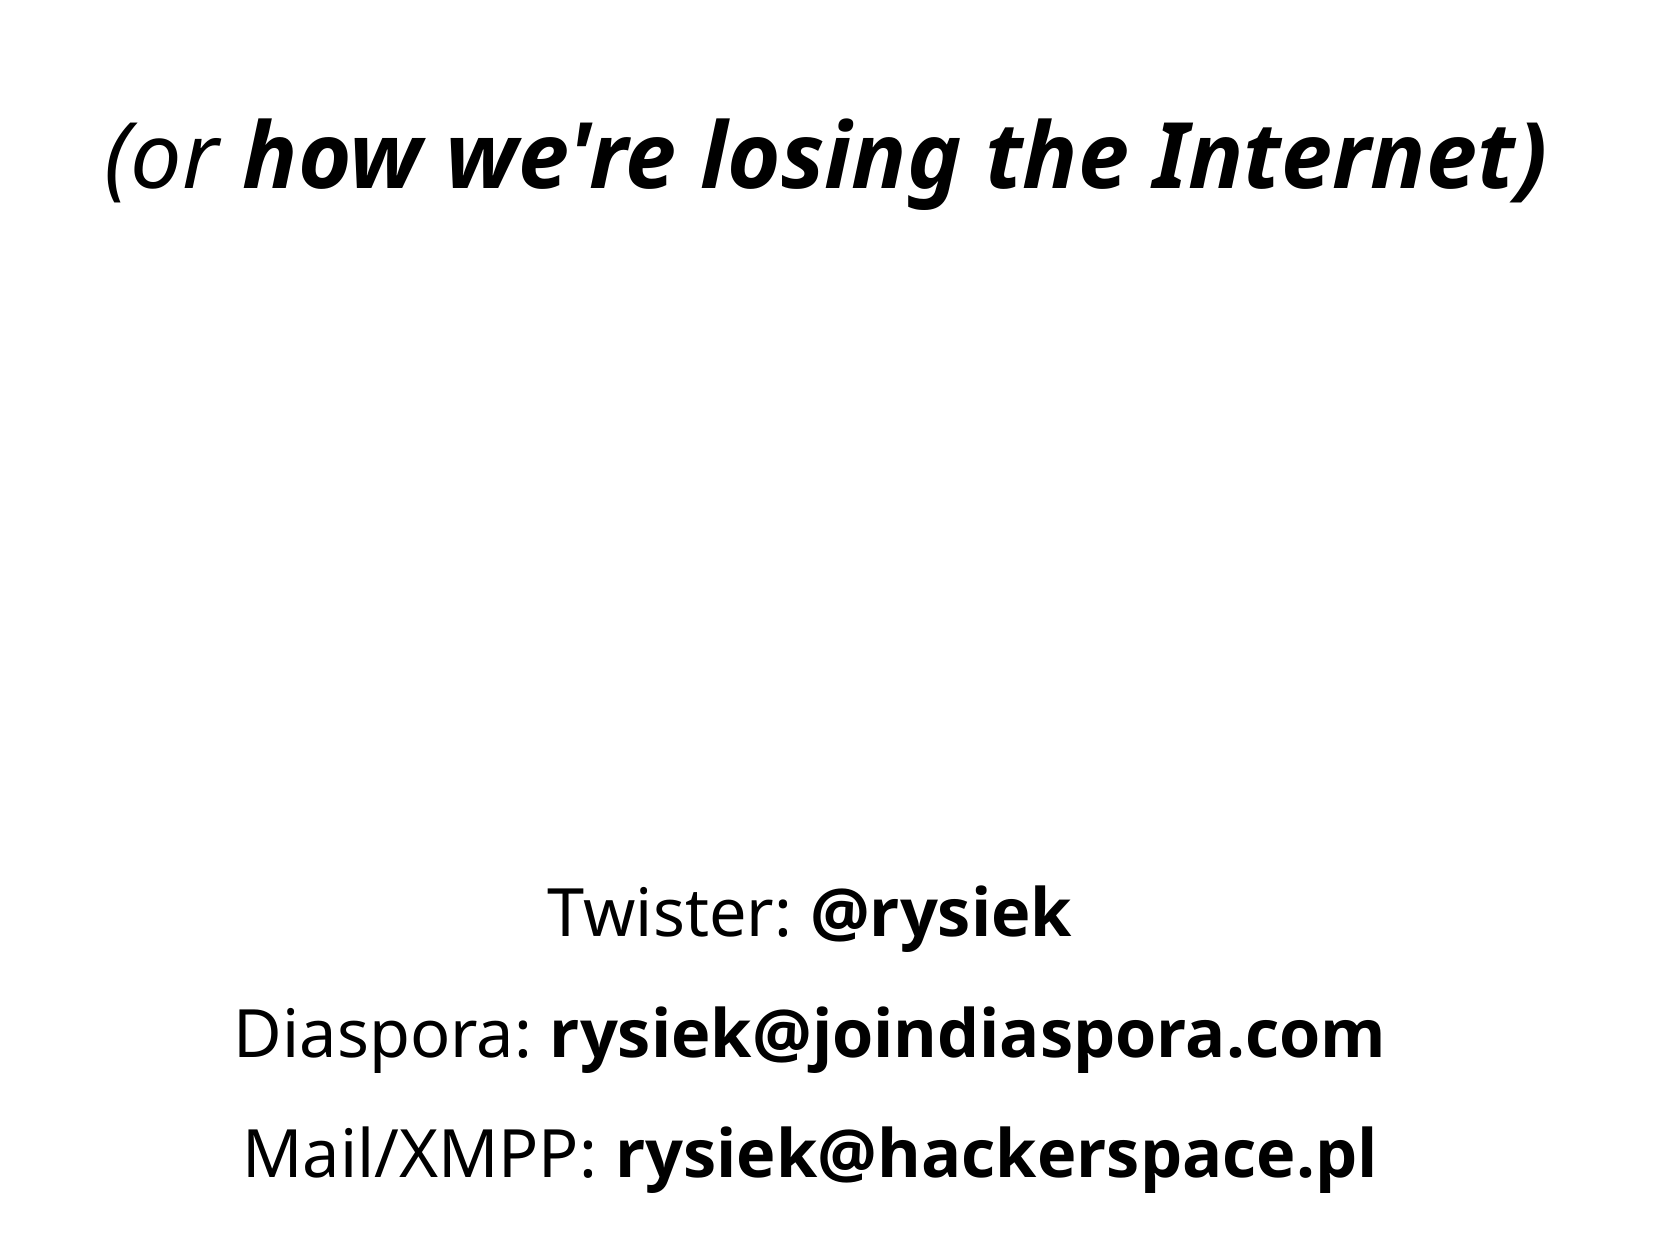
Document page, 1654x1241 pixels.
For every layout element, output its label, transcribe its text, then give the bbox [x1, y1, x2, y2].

list Twister: @rysiek Diaspora: rysiek@joindiaspora.com Mail/XMPP: rysiek@hackerspace.pl [82, 865, 1538, 1201]
title (or how we're losing the Internet) [82, 49, 1571, 257]
